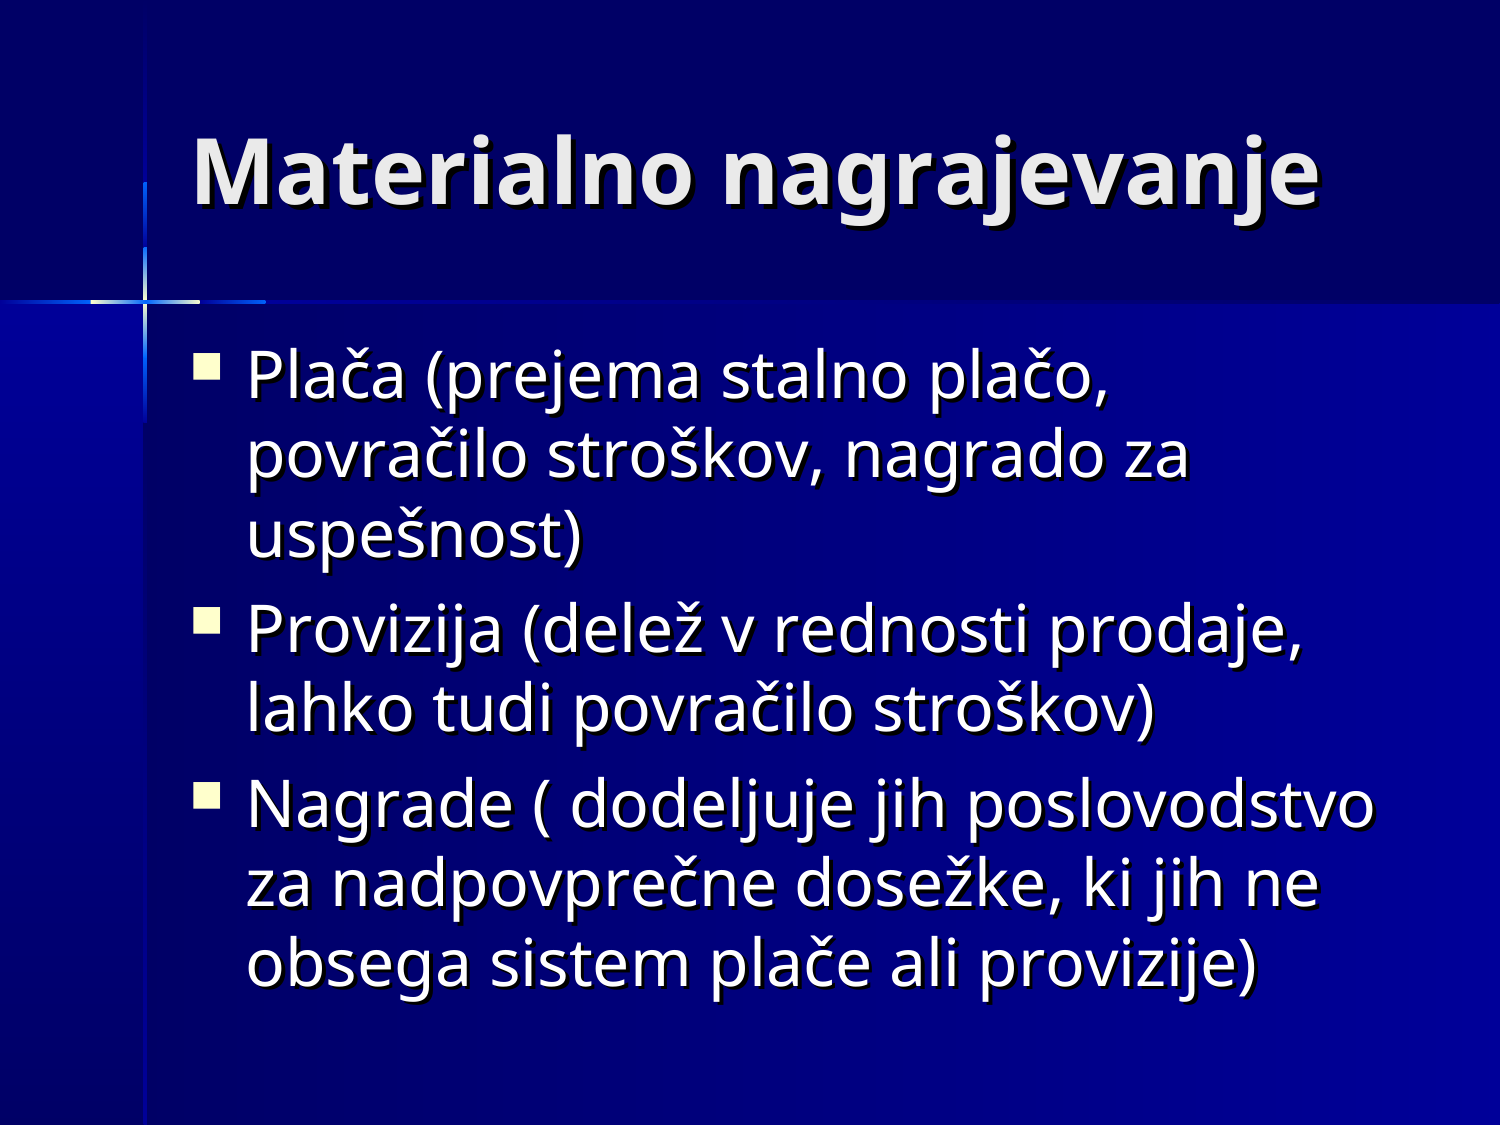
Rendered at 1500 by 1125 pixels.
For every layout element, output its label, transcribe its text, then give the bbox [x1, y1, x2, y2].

list Plača (prejema stalno plačo, povračilo stroškov, nagrado za uspešnost) Provizija (delež v rednosti prodaje, lahko tudi povračilo stroškov) Nagrade ( dodeljuje jih poslovodstvo za nadpovprečne dosežke, ki jih ne obsega sistem plače ali provizije) [174, 324, 1413, 1001]
title Materialno nagrajevanje [174, 49, 1413, 285]
